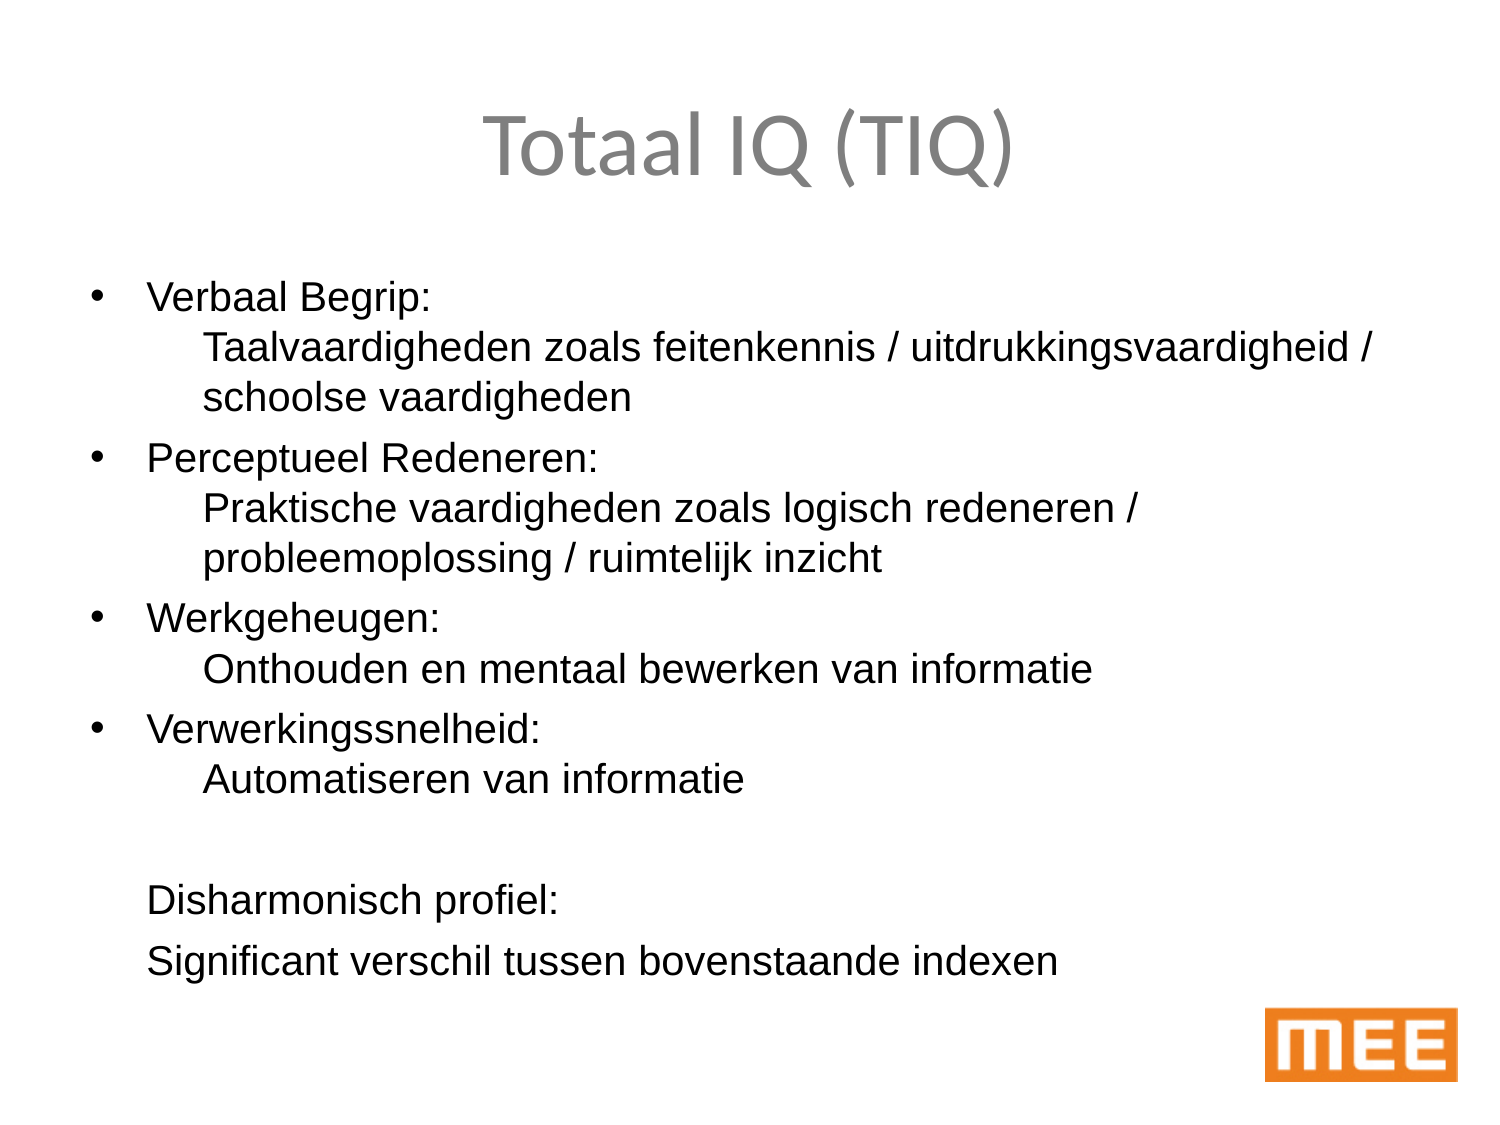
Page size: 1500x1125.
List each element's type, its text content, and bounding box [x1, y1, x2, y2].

title Totaal IQ (TIQ) [75, 45, 1426, 233]
list Verbaal Begrip: Taalvaardigheden zoals feitenkennis / uitdrukkingsvaardigheid / schoolse vaardigheden Perceptueel Redeneren: Praktische vaardigheden zoals logisch redeneren / probleemoplossing / ruimtelijk inzicht Werkgeheugen: Onthouden en mentaal bewerken van informatie Verwerkingssnelheid: Automatiseren van informatie Disharmonisch profiel: Significant verschil tussen bovenstaande indexen [75, 262, 1426, 1005]
picture [1265, 1007, 1458, 1082]
